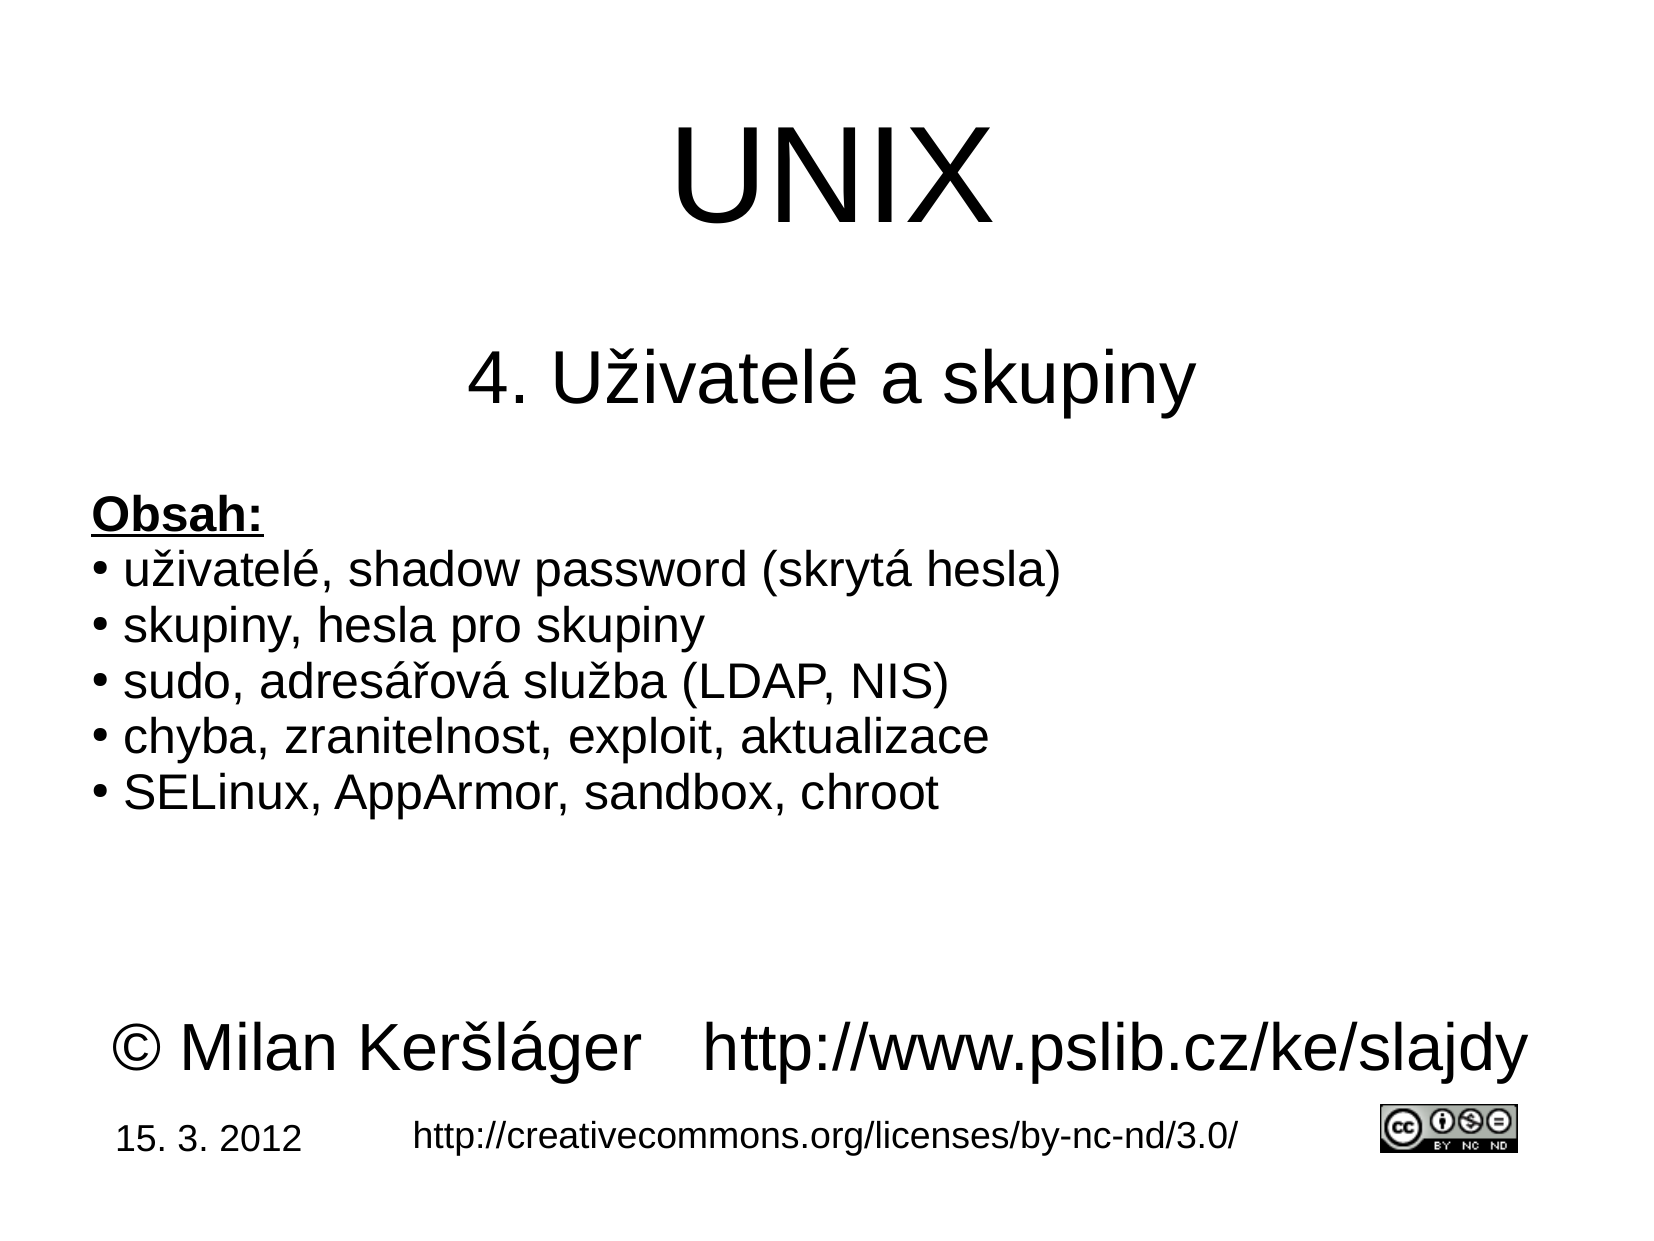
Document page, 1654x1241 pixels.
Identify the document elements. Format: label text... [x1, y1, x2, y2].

text_box 15.3.2012 [100, 1110, 337, 1168]
text_box Obsah: uživatelé, shadow password (skrytá hesla) skupiny, hesla pro skupiny sudo, adresářová služba (LDAP, NIS) chyba, zranitelnost, exploit, aktualizace SELinux, AppArmor, sandbox, chroot [76, 478, 1583, 828]
text_box http://creativecommons.org/licenses/by-nc-nd/3.0/ [339, 1107, 1313, 1165]
list © Milan Keršláger http://www.pslib.cz/ke/slajdy [76, 1009, 1565, 1087]
title UNIX 4. Uživatelé a skupiny [88, 56, 1577, 461]
picture [1380, 1104, 1518, 1153]
